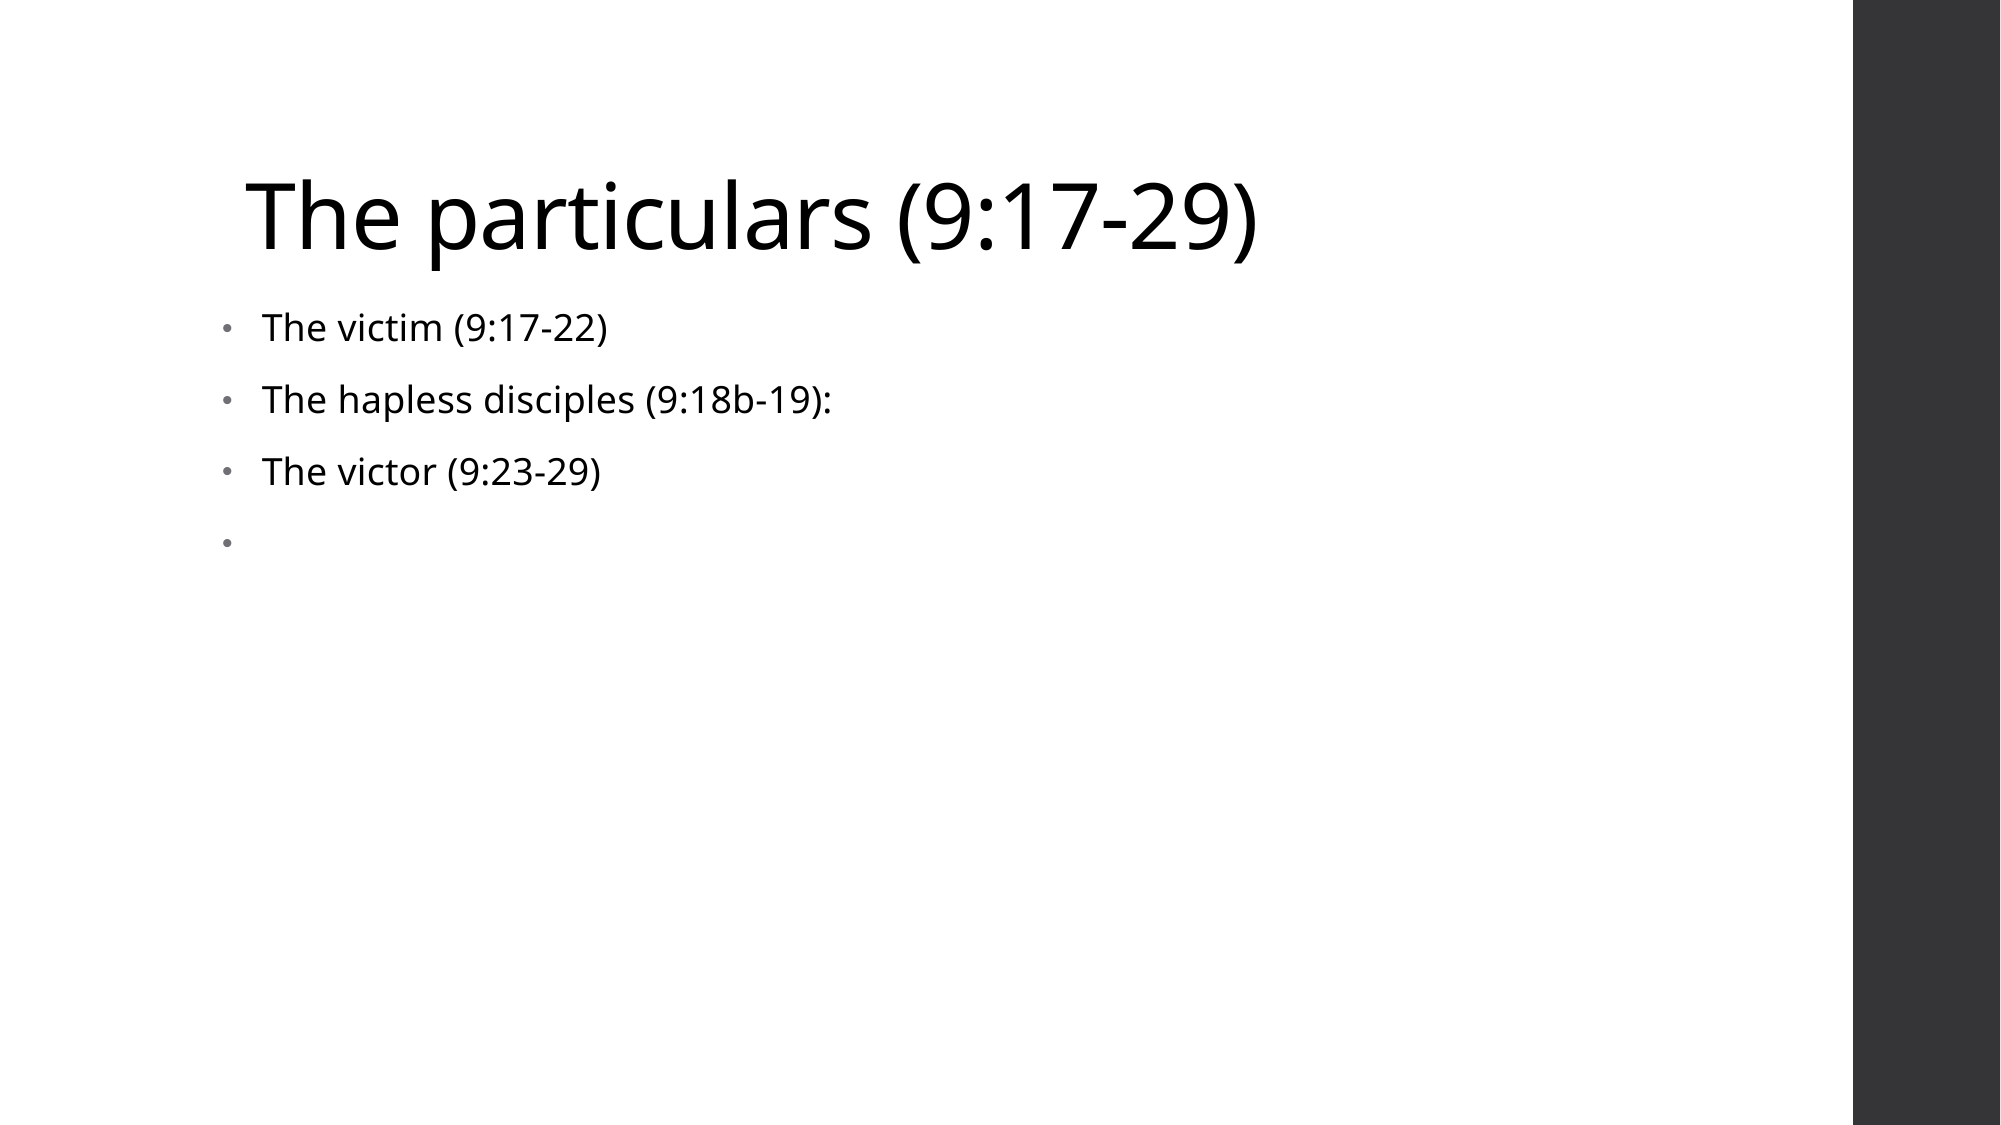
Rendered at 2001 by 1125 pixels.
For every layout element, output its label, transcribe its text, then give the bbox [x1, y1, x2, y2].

title The particulars (9:17-29) [206, 60, 1797, 278]
list The victim (9:17-22) The hapless disciples (9:18b-19): The victor (9:23-29) [206, 299, 1617, 1014]
